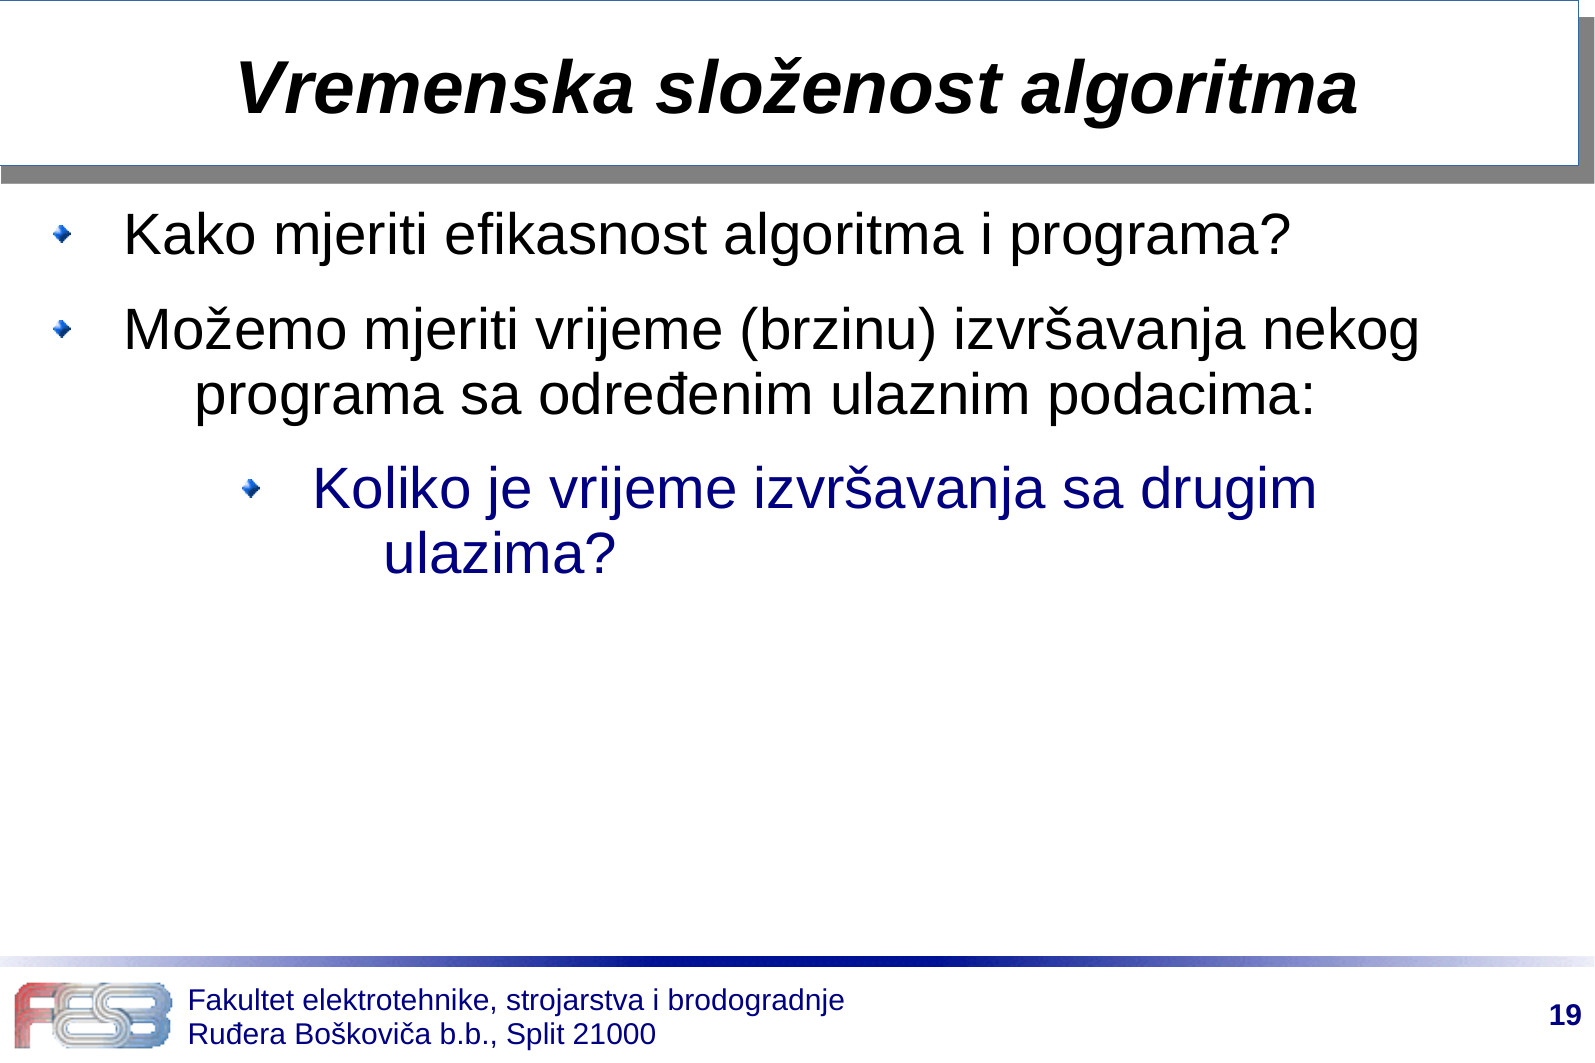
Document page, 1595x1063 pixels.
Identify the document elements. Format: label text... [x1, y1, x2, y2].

picture [0, 956, 1595, 967]
list Kako mjeriti efikasnost algoritma i programa? Možemo mjeriti vrijeme (brzinu) izvršavanja nekog programa sa određenim ulaznim podacima: Koliko je vrijeme izvršavanja sa drugim ulazima? [29, 201, 1565, 944]
picture [9, 975, 177, 1059]
title Vremenska složenost algoritma [0, 0, 1595, 175]
